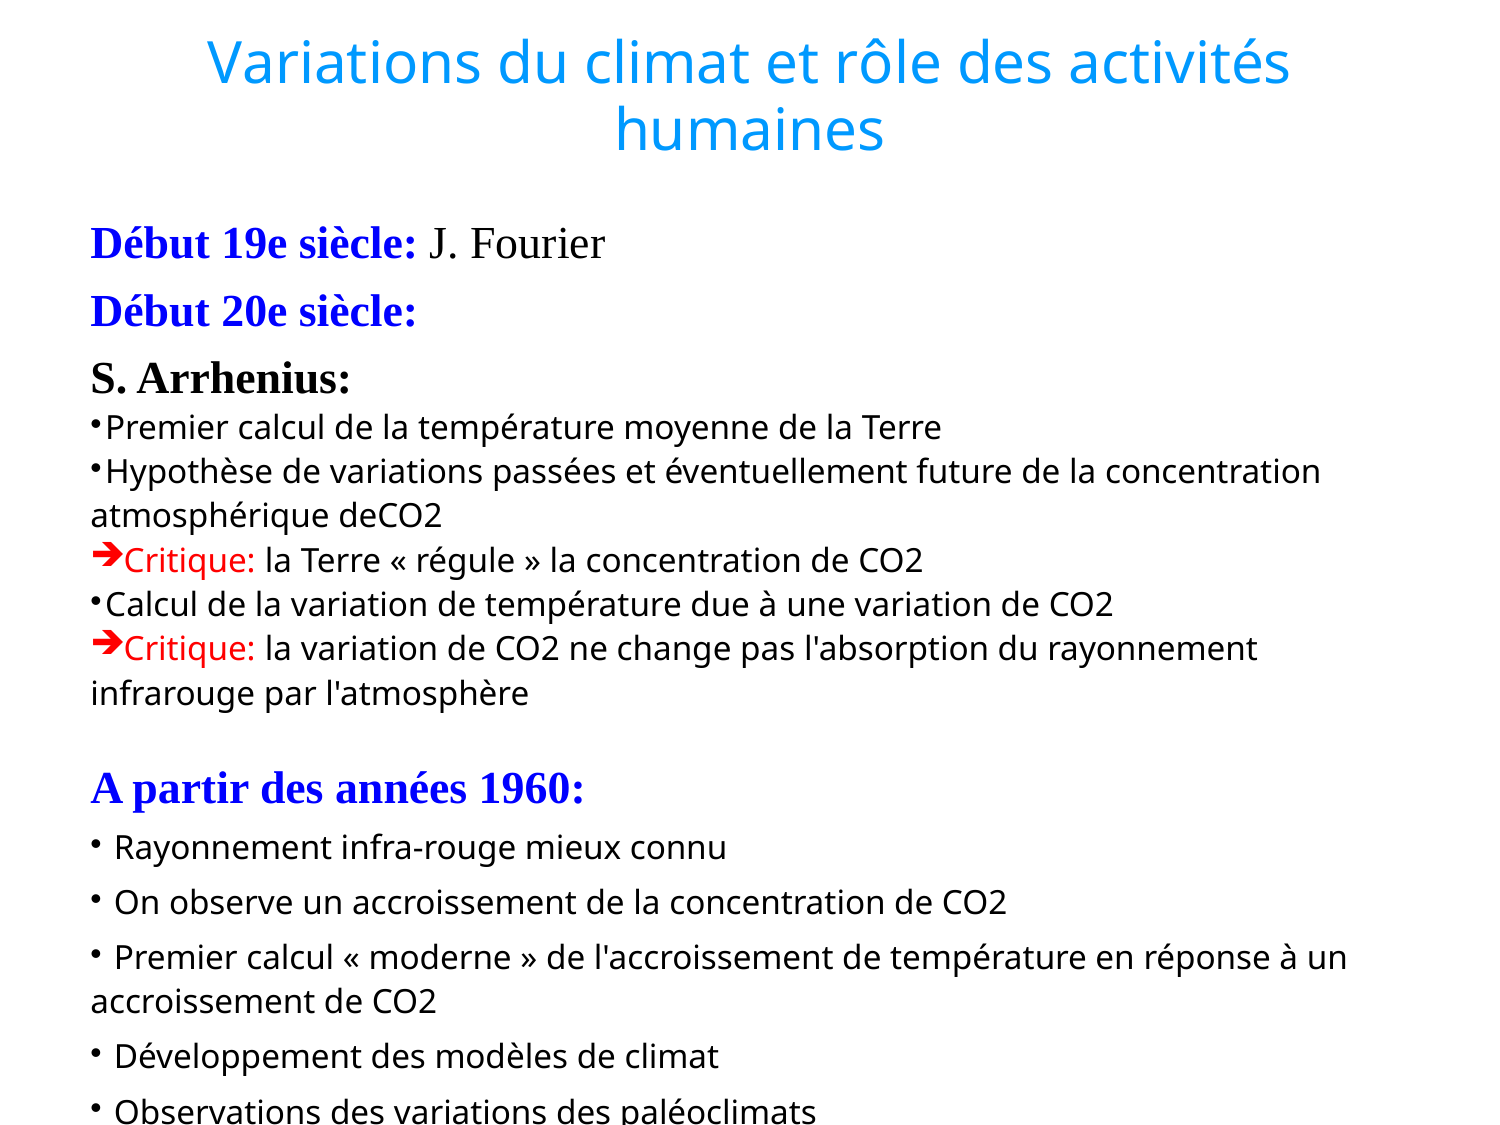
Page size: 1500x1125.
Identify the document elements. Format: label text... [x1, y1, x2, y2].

text_box Début 19e siècle: J. Fourier Début 20e siècle: S. Arrhenius: Premier calcul de la température moyenne de la Terre Hypothèse de variations passées et éventuellement future de la concentration atmosphérique deCO2 Critique: la Terre « régule » la concentration de CO2 Calcul de la variation de température due à une variation de CO2 Critique: la variation de CO2 ne change pas l'absorption du rayonnement infrarouge par l'atmosphère A partir des années 1960: Rayonnement infra-rouge mieux connu On observe un accroissement de la concentration de CO2 Premier calcul « moderne » de l'accroissement de température en réponse à un accroissement de CO2 Développement des modèles de climat Observations des variations des paléoclimats [76, 211, 1393, 1084]
title Variations du climat et rôle des activités humaines [74, 27, 1425, 172]
